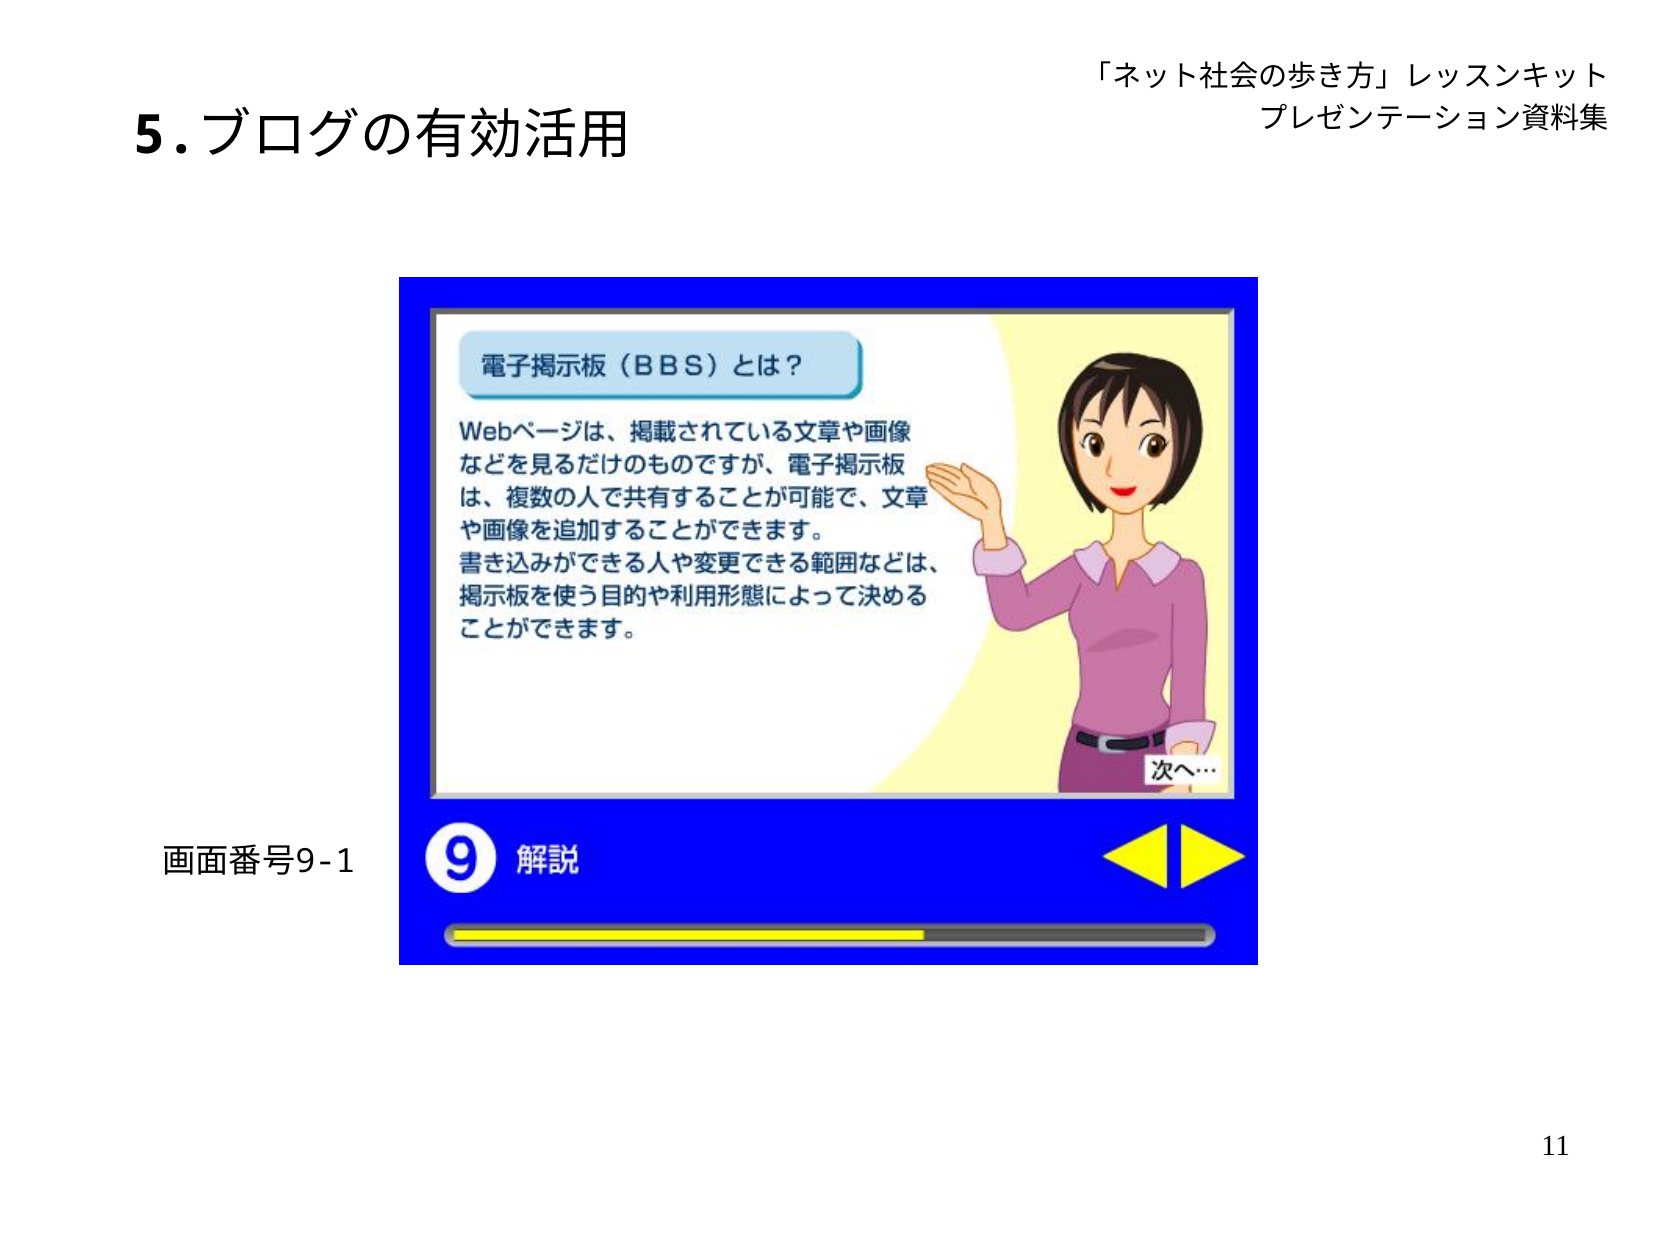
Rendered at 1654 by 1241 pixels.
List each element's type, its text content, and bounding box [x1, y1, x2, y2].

text_box 画面番号9-1 [147, 826, 384, 875]
text_box 5.ブログの有効活用 [118, 88, 1093, 158]
picture [399, 277, 1258, 965]
text_box 「ネット社会の歩き方」レッスンキット プレゼンテーション資料集 [1062, 44, 1625, 119]
